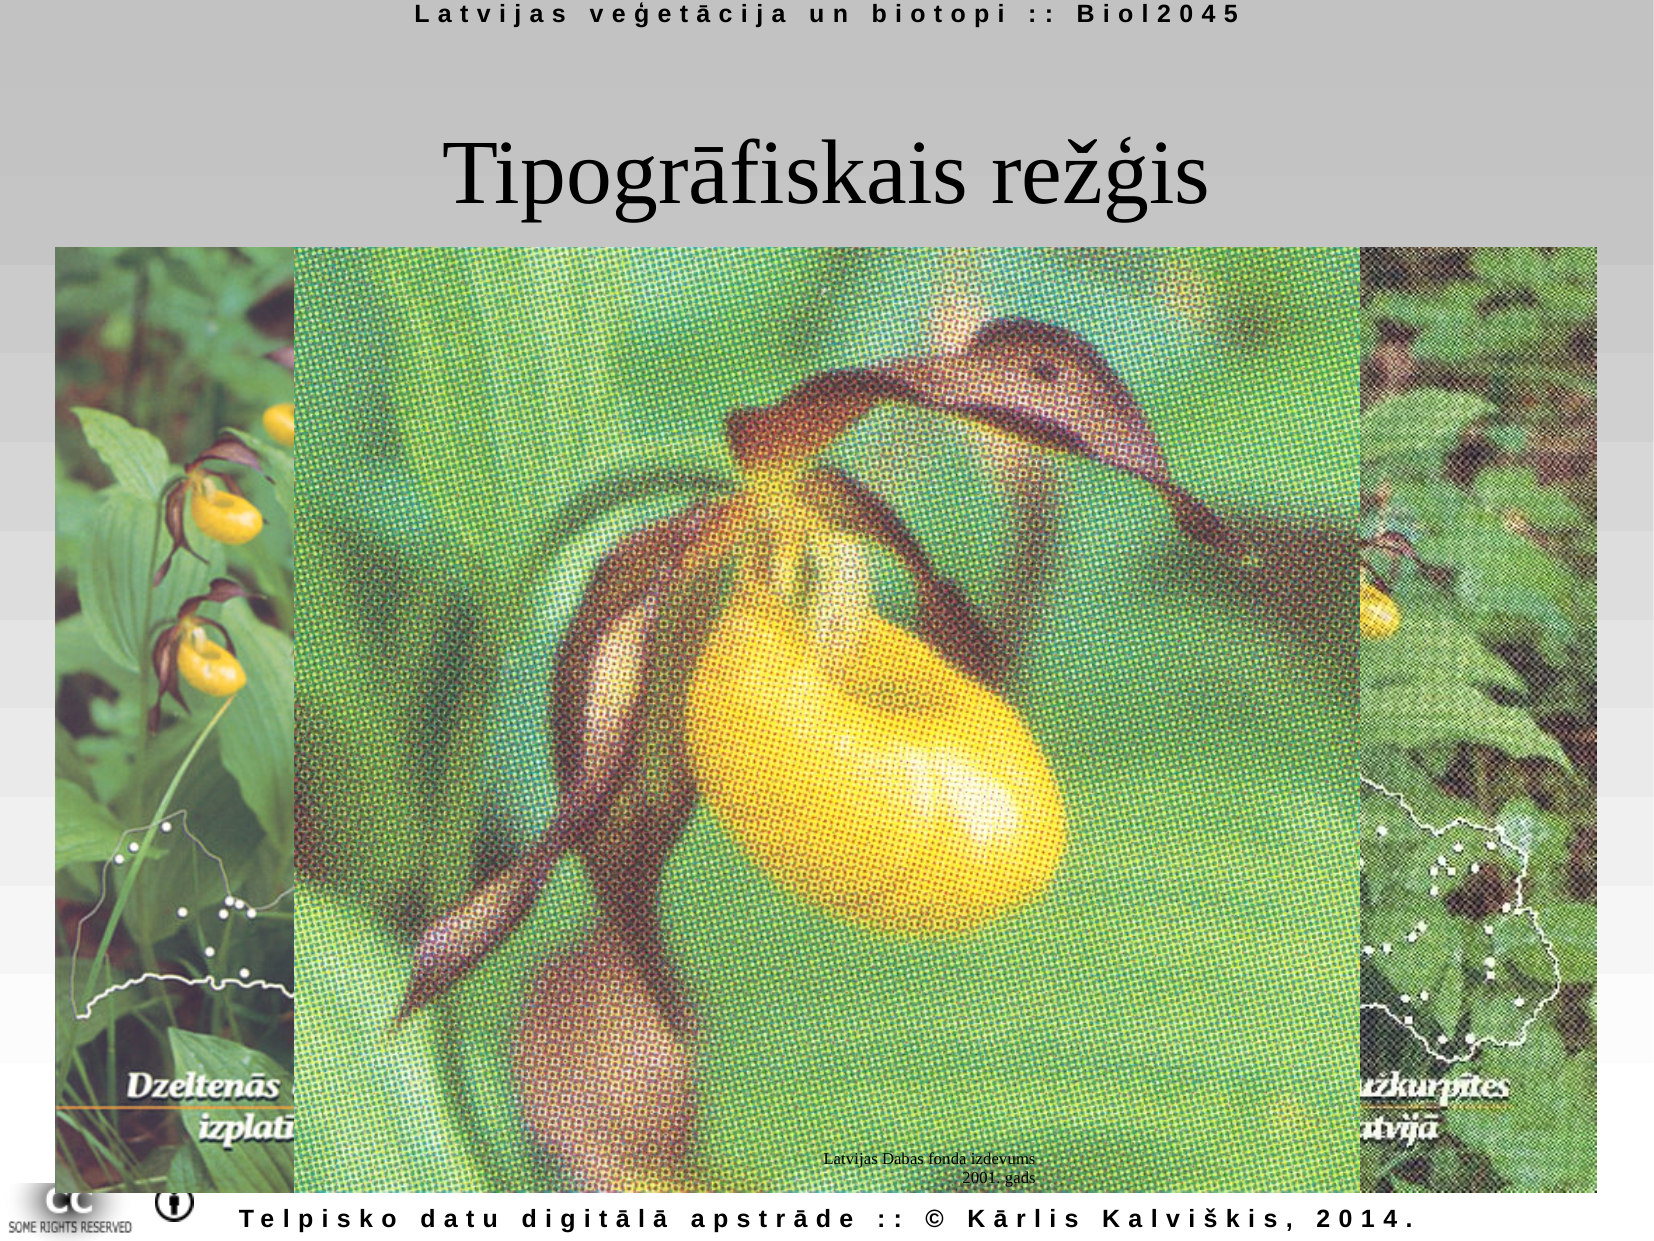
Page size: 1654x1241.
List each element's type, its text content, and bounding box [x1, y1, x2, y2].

picture [0, 0, 1654, 1241]
title Tipogrāfiskais režģis [29, 49, 1625, 296]
text_box Latvijas Dabas fonda izdevums 2001. gads [622, 1149, 1037, 1187]
